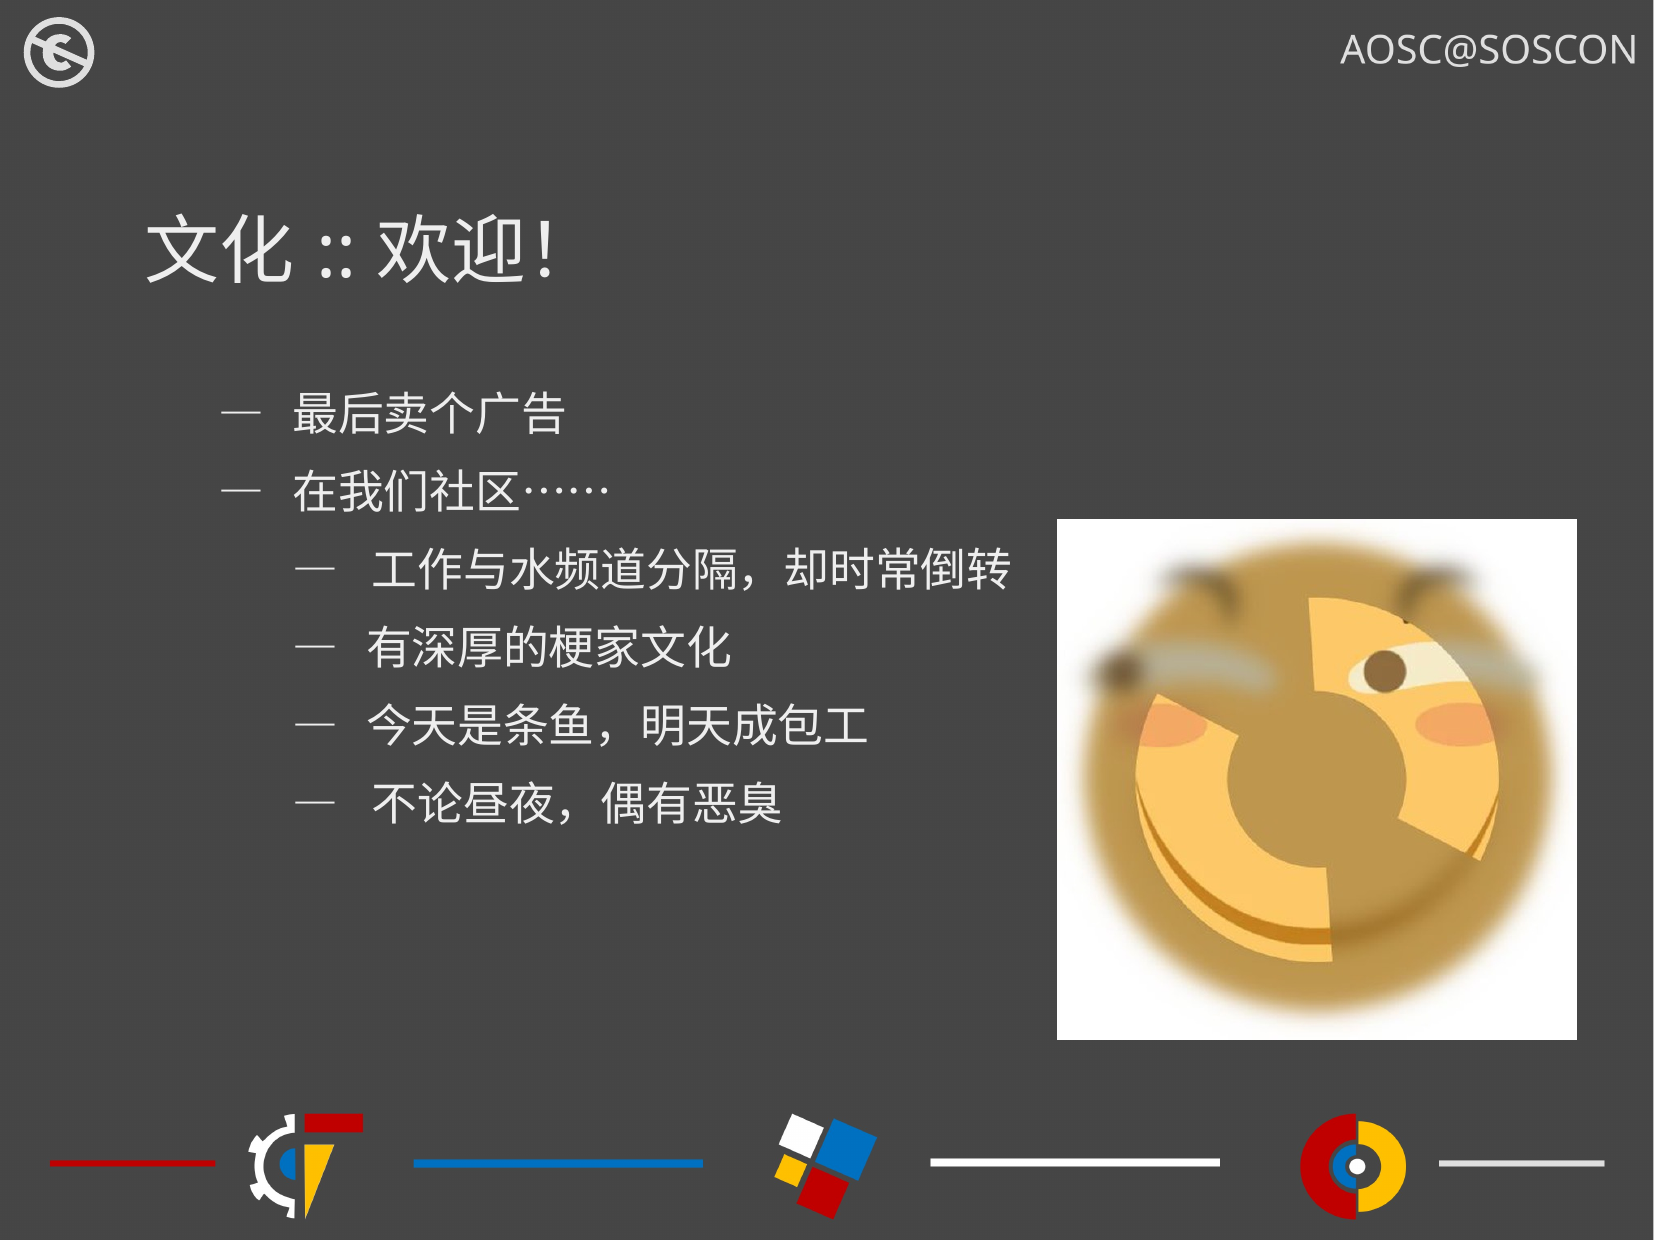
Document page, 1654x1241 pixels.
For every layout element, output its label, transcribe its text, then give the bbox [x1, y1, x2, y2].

text_box 文化::欢迎！ — 最后卖个广告 — 在我们社区…… — 工作与水频道分隔，却时常倒转 — 有深厚的梗家文化 — 今天是条鱼，明天成包工 — 不论昼夜，偶有恶臭 [129, 183, 1536, 1028]
picture [0, 0, 1654, 1240]
